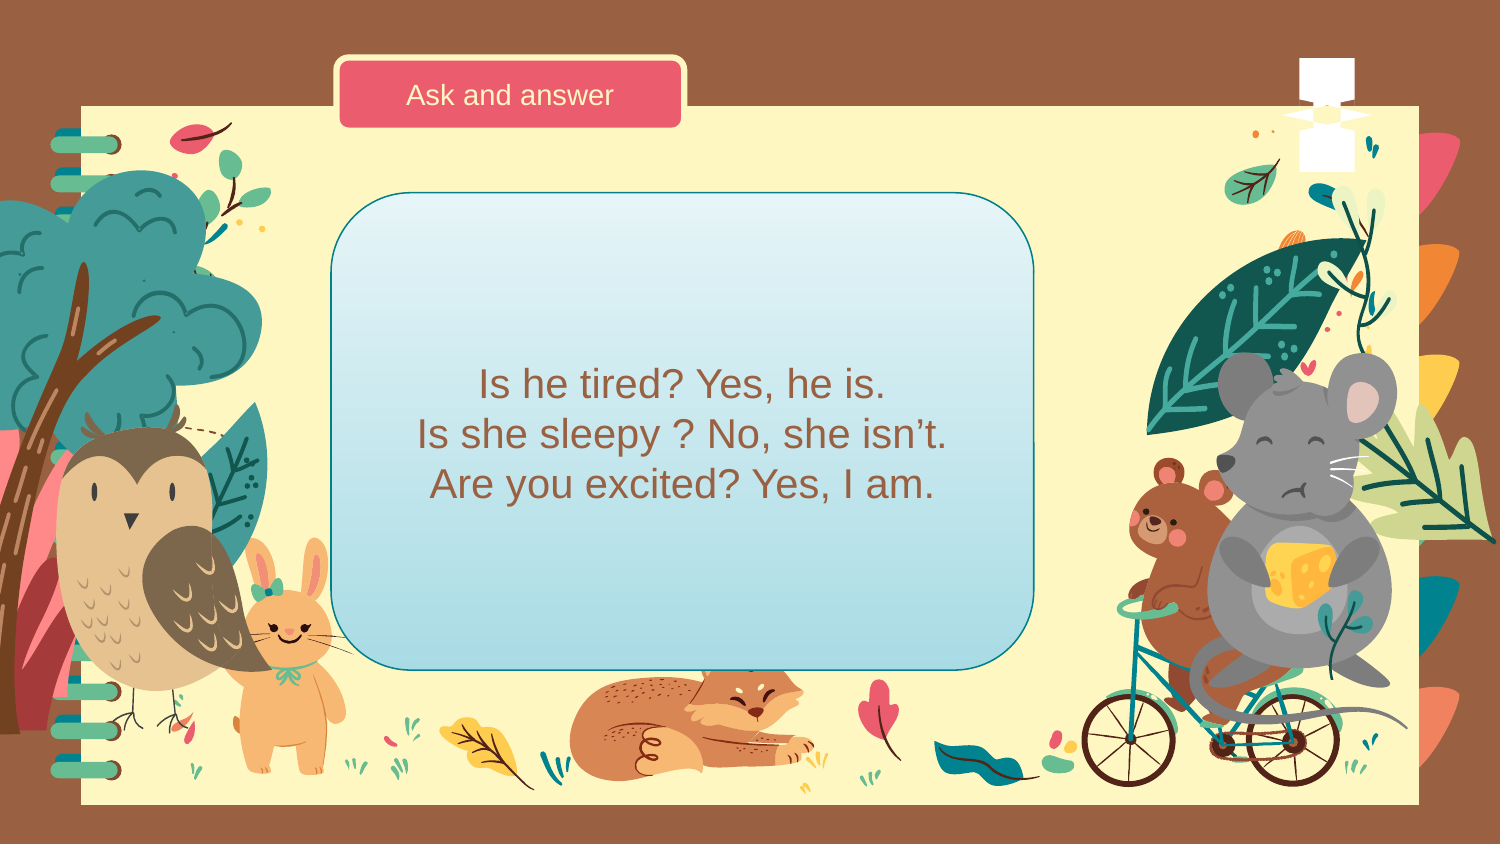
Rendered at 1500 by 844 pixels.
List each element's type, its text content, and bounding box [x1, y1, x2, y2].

text_box Ask and answer [336, 57, 685, 131]
text_box [1146, 185, 1497, 730]
text_box Is he tired? Yes, he is. Is she sleepy ? No, she isn’t. Are you excited? Yes, I am. [331, 192, 1034, 671]
text_box [0, 170, 273, 735]
text_box [1282, 58, 1373, 172]
